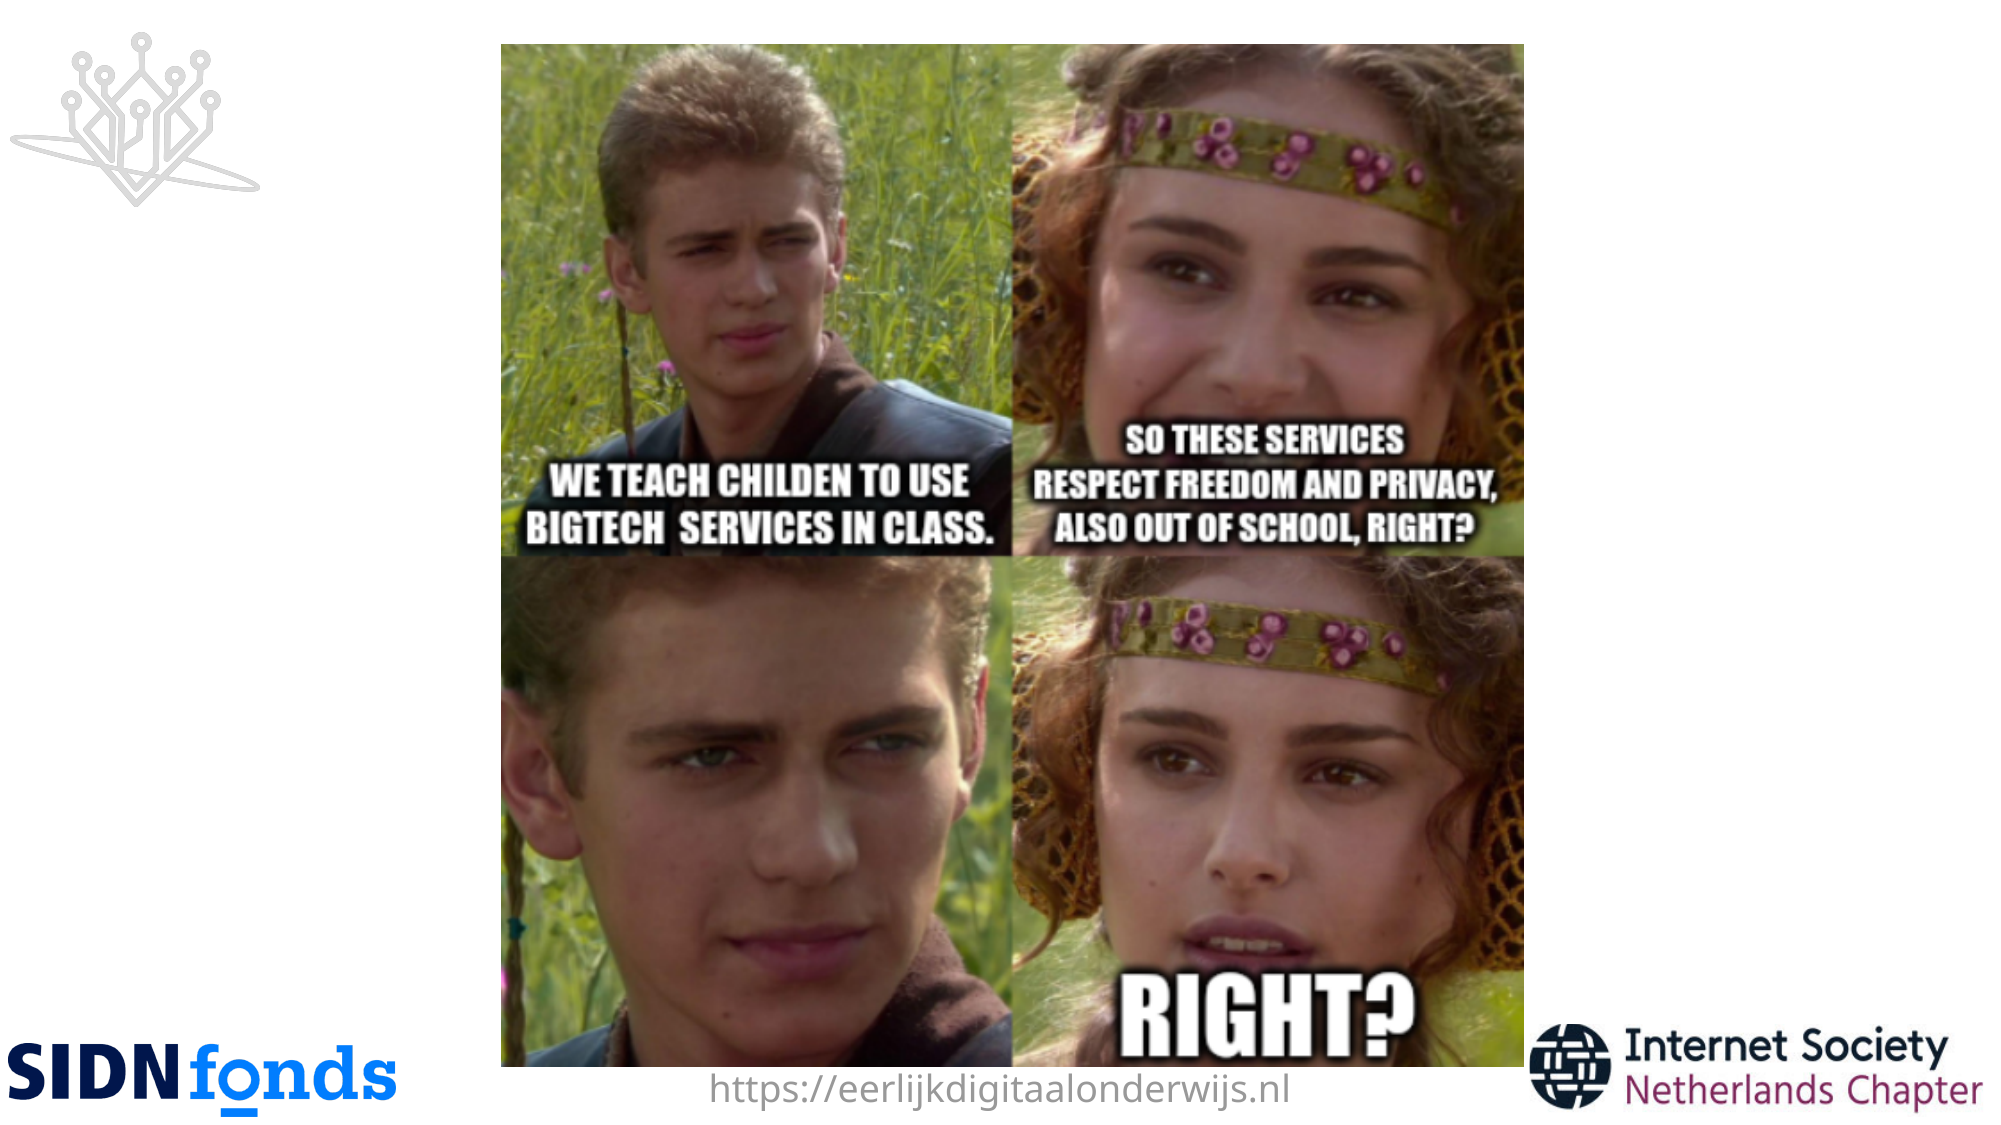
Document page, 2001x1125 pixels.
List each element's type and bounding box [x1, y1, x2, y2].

picture [1529, 1024, 1995, 1117]
picture [8, 1043, 396, 1117]
picture [501, 44, 1524, 1067]
